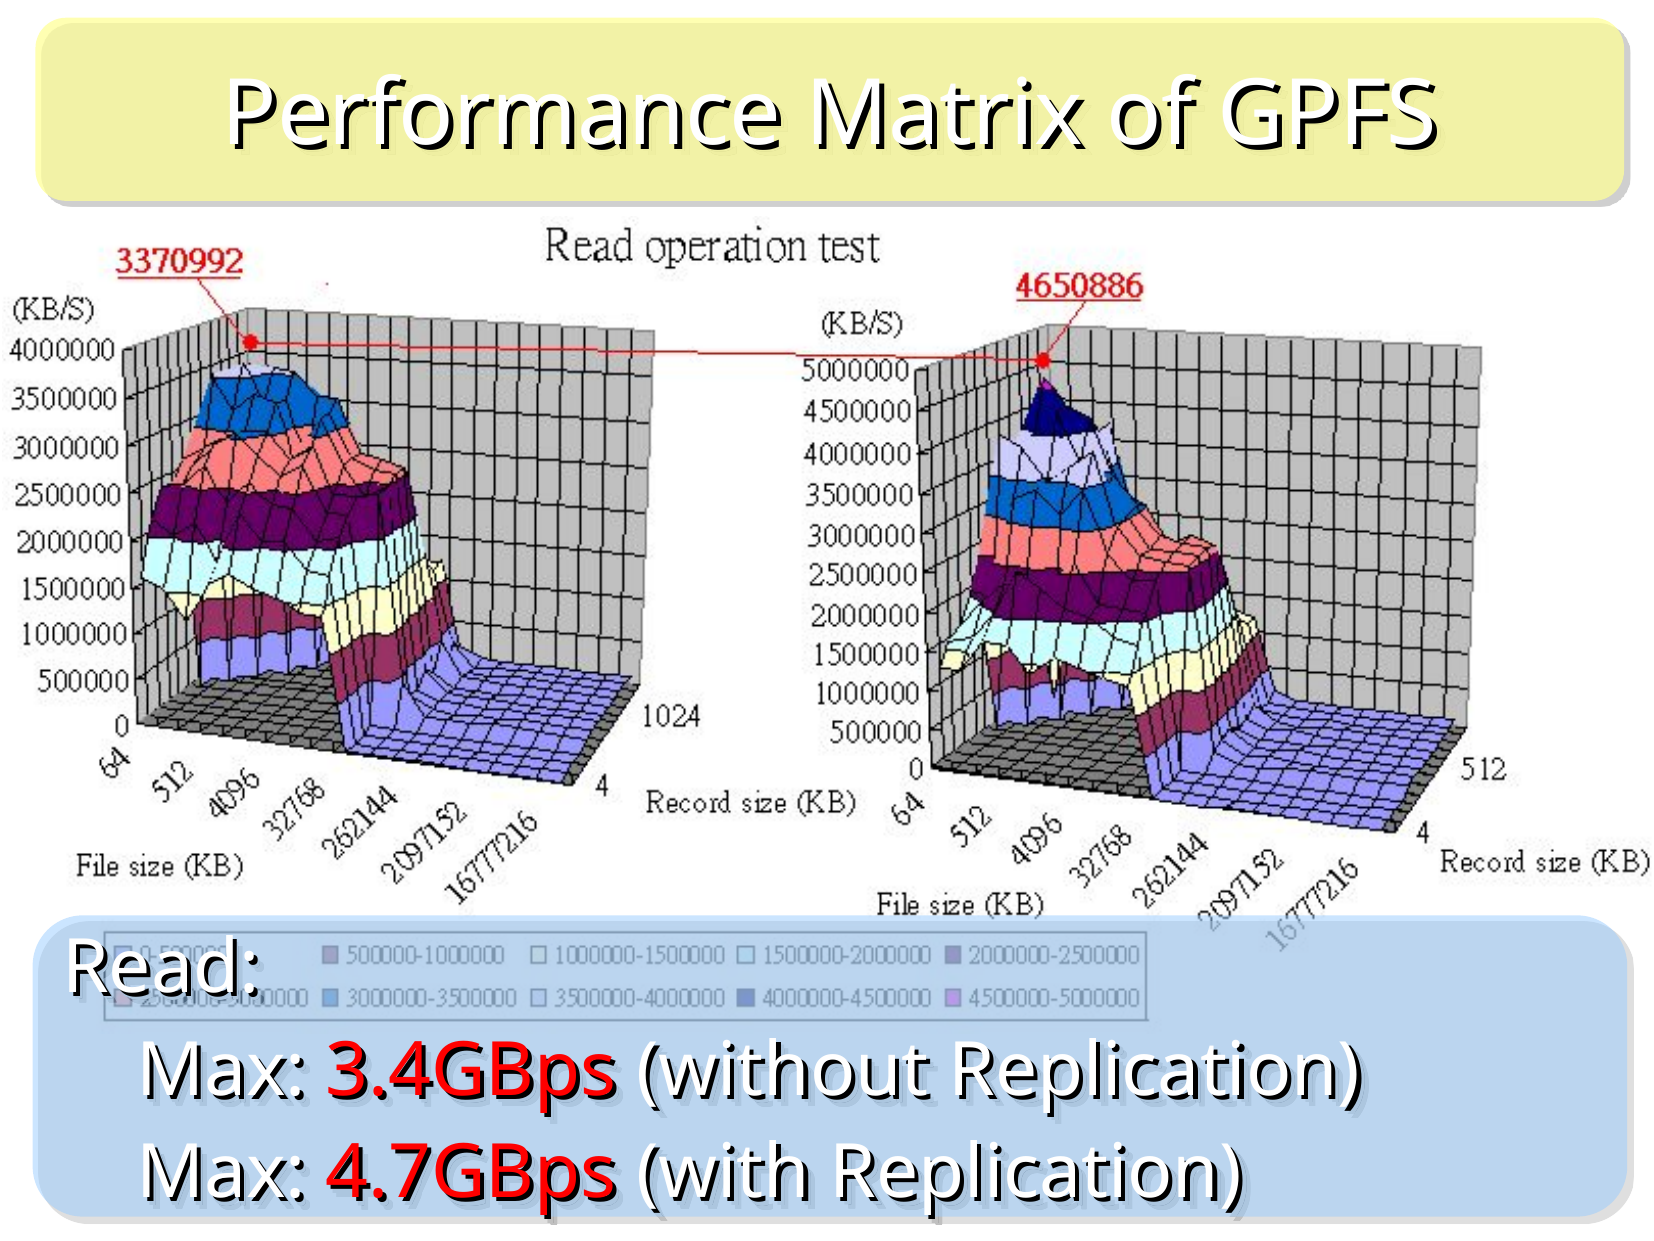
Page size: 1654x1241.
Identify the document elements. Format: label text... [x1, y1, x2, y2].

text_box Performance Matrix of GPFS [35, 17, 1625, 201]
text_box Read: Max: 3.4GBps (without Replication) Max: 4.7GBps (with Replication) [32, 915, 1628, 1217]
picture [2, 216, 1654, 1034]
